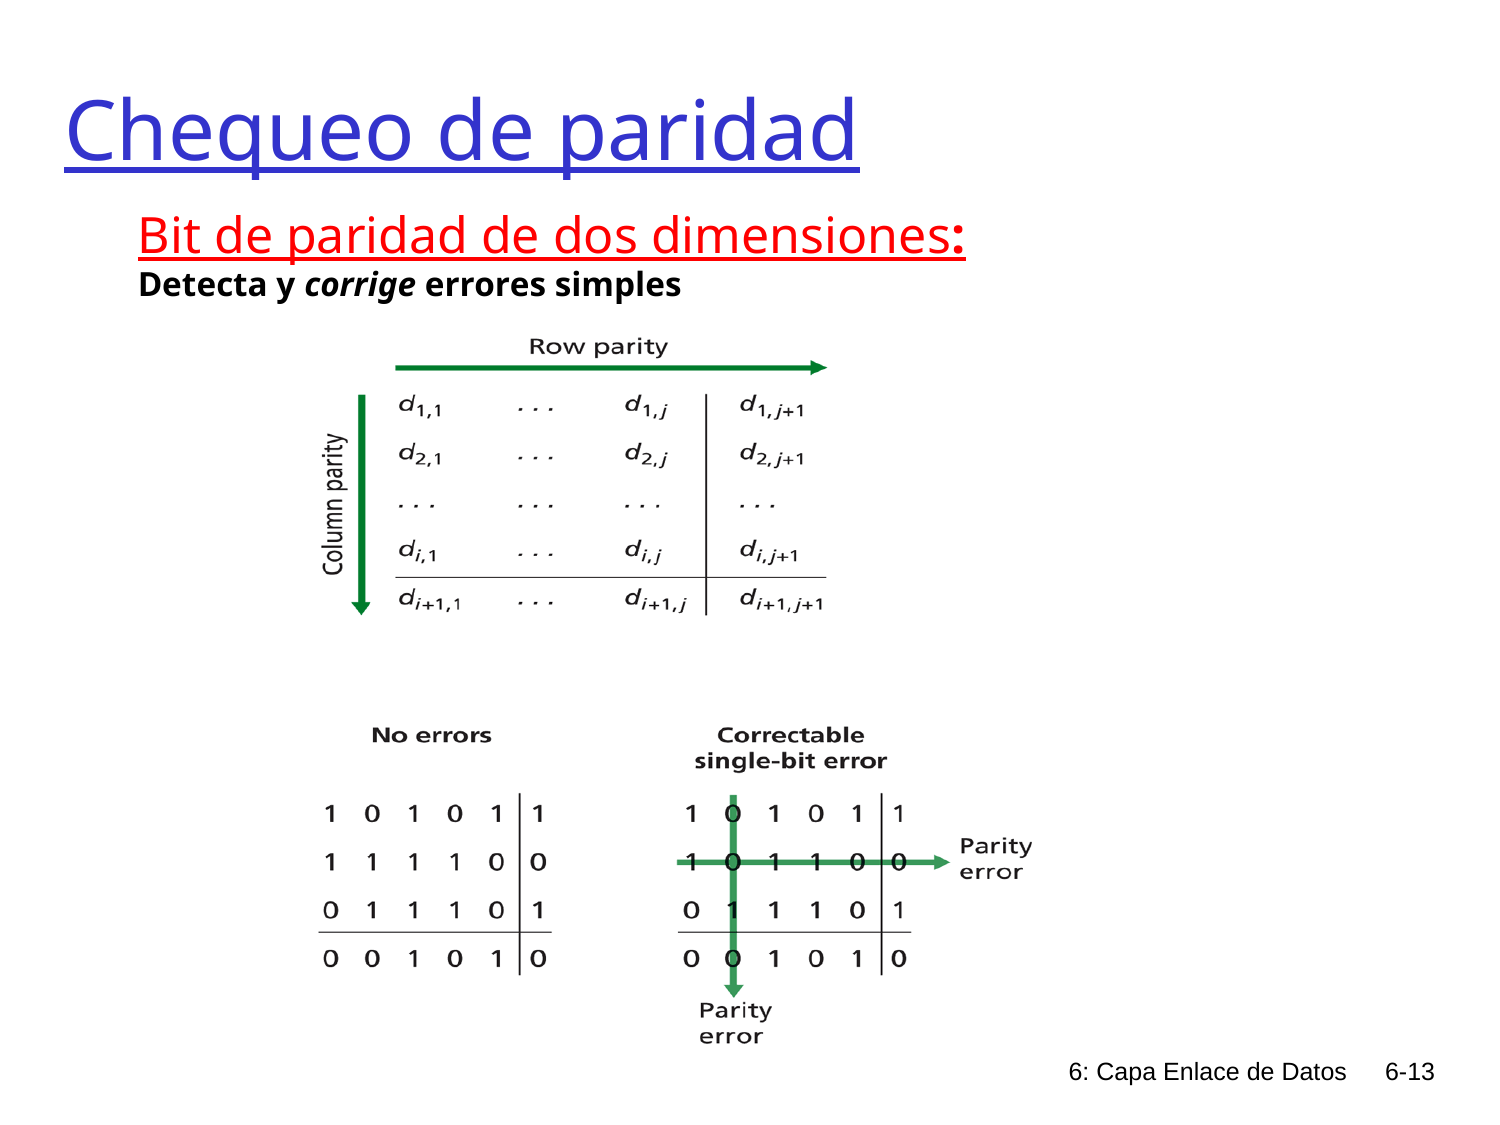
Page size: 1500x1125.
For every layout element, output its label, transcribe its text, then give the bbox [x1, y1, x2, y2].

picture [281, 337, 1032, 1051]
title Chequeo de paridad [49, 59, 925, 198]
text_box Bit de paridad de dos dimensiones: Detecta y corrige errores simples [123, 195, 981, 311]
